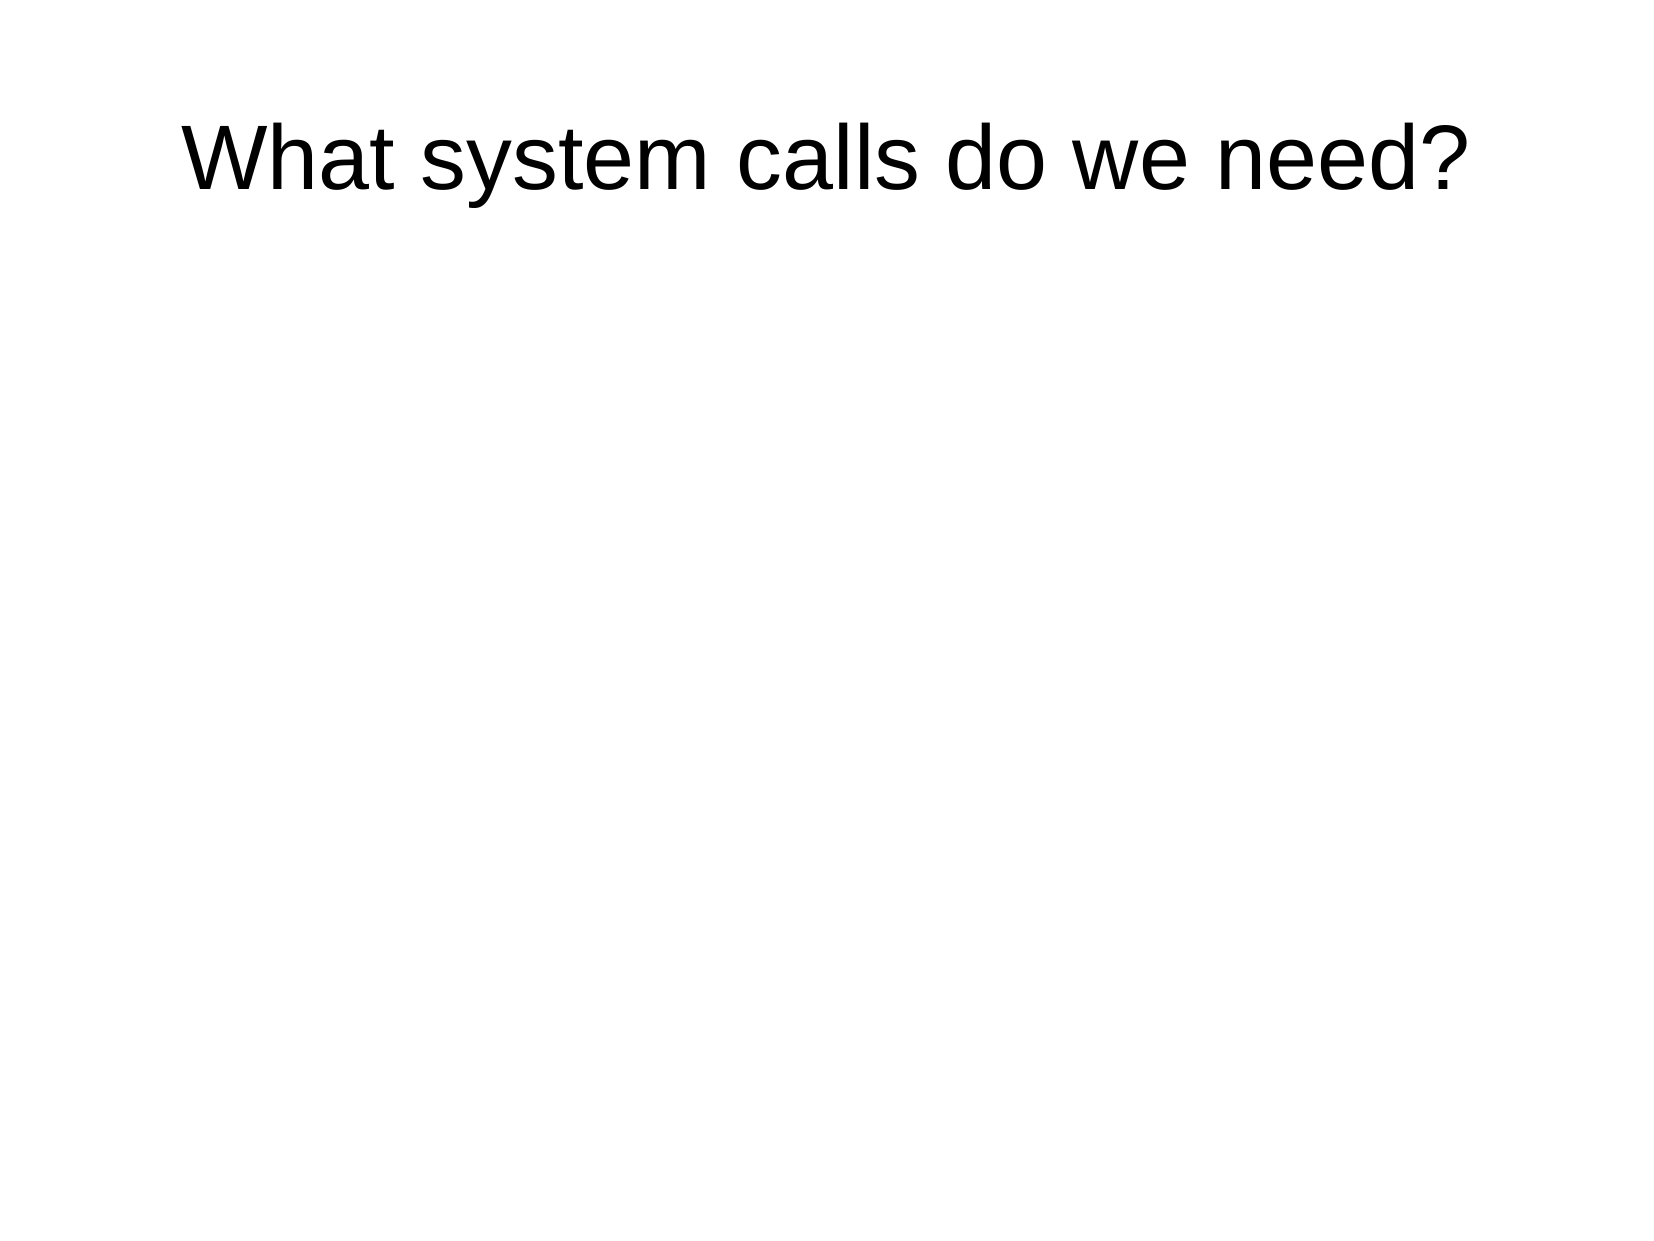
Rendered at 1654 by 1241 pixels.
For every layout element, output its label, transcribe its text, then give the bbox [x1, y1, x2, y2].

title What system calls do we need? [82, 49, 1571, 257]
